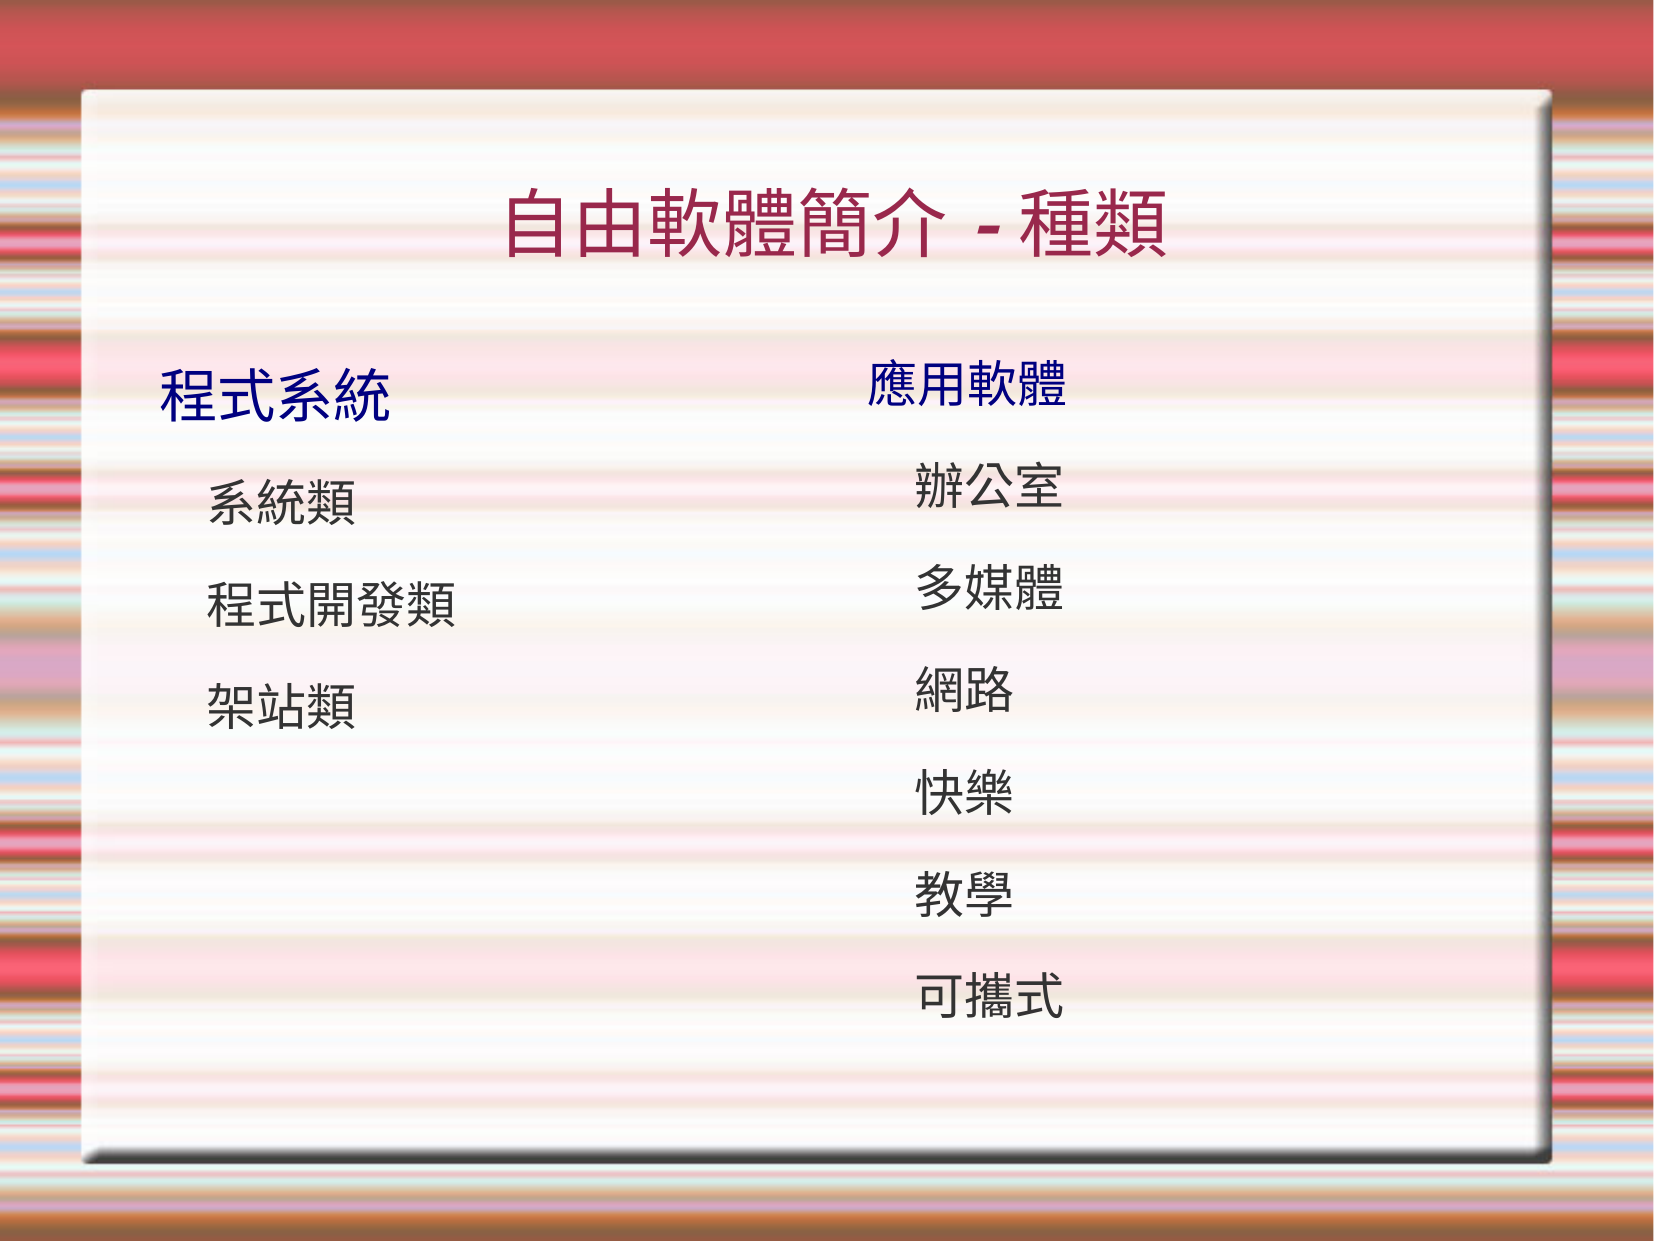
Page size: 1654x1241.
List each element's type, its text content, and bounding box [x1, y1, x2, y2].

picture [0, 0, 1654, 1241]
list 應用軟體 辦公室 多媒體 網路 快樂 教學 可攜式 [855, 344, 1501, 1127]
list 程式系統 系統類 程式開發類 架站類 [147, 349, 793, 1131]
title 自由軟體簡介-種類 [121, 114, 1534, 322]
